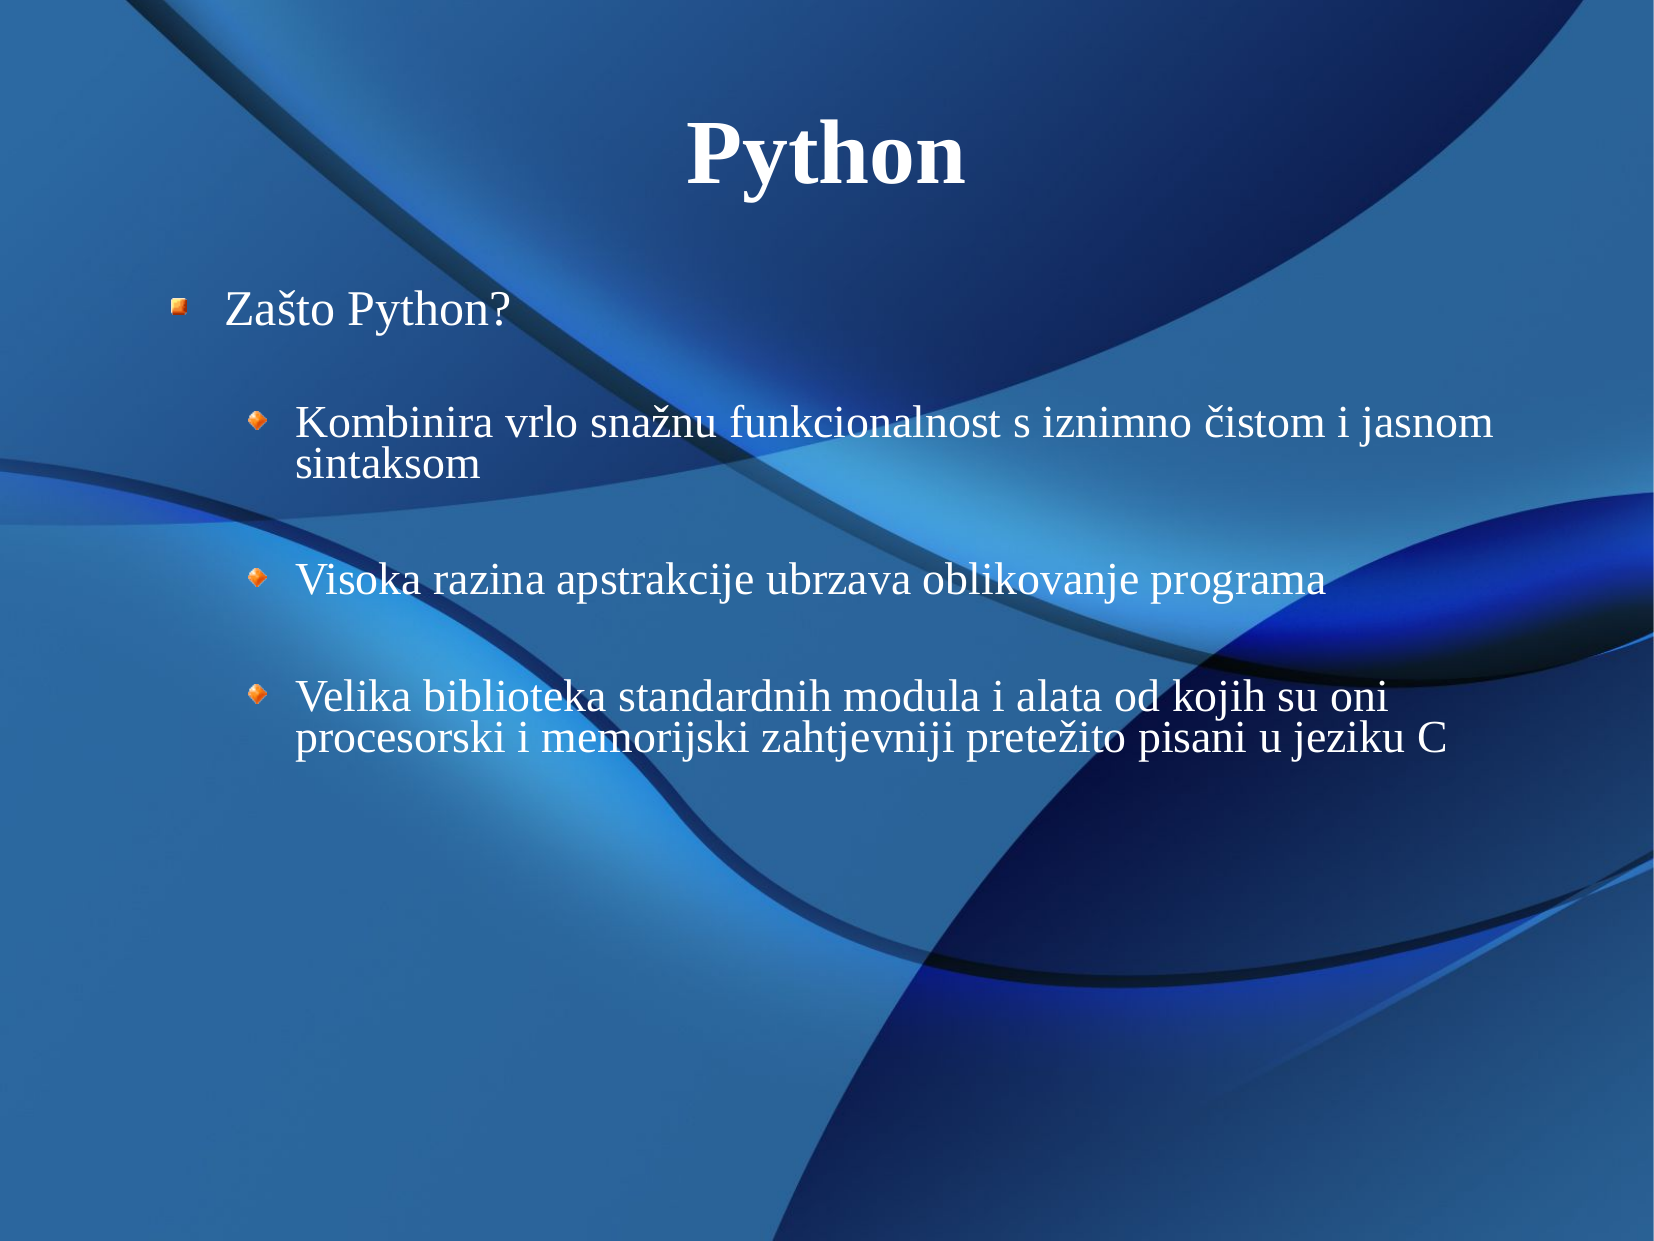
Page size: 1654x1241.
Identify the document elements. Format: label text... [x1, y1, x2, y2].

list Zašto Python? Kombinira vrlo snažnu funkcionalnost s iznimno čistom i jasnom sintaksom Visoka razina apstrakcije ubrzava oblikovanje programa Velika biblioteka standardnih modula i alata od kojih su oni procesorski i memorijski zahtjevniji pretežito pisani u jeziku C [82, 290, 1536, 1094]
picture [0, 0, 1654, 1241]
title Python [82, 49, 1571, 257]
